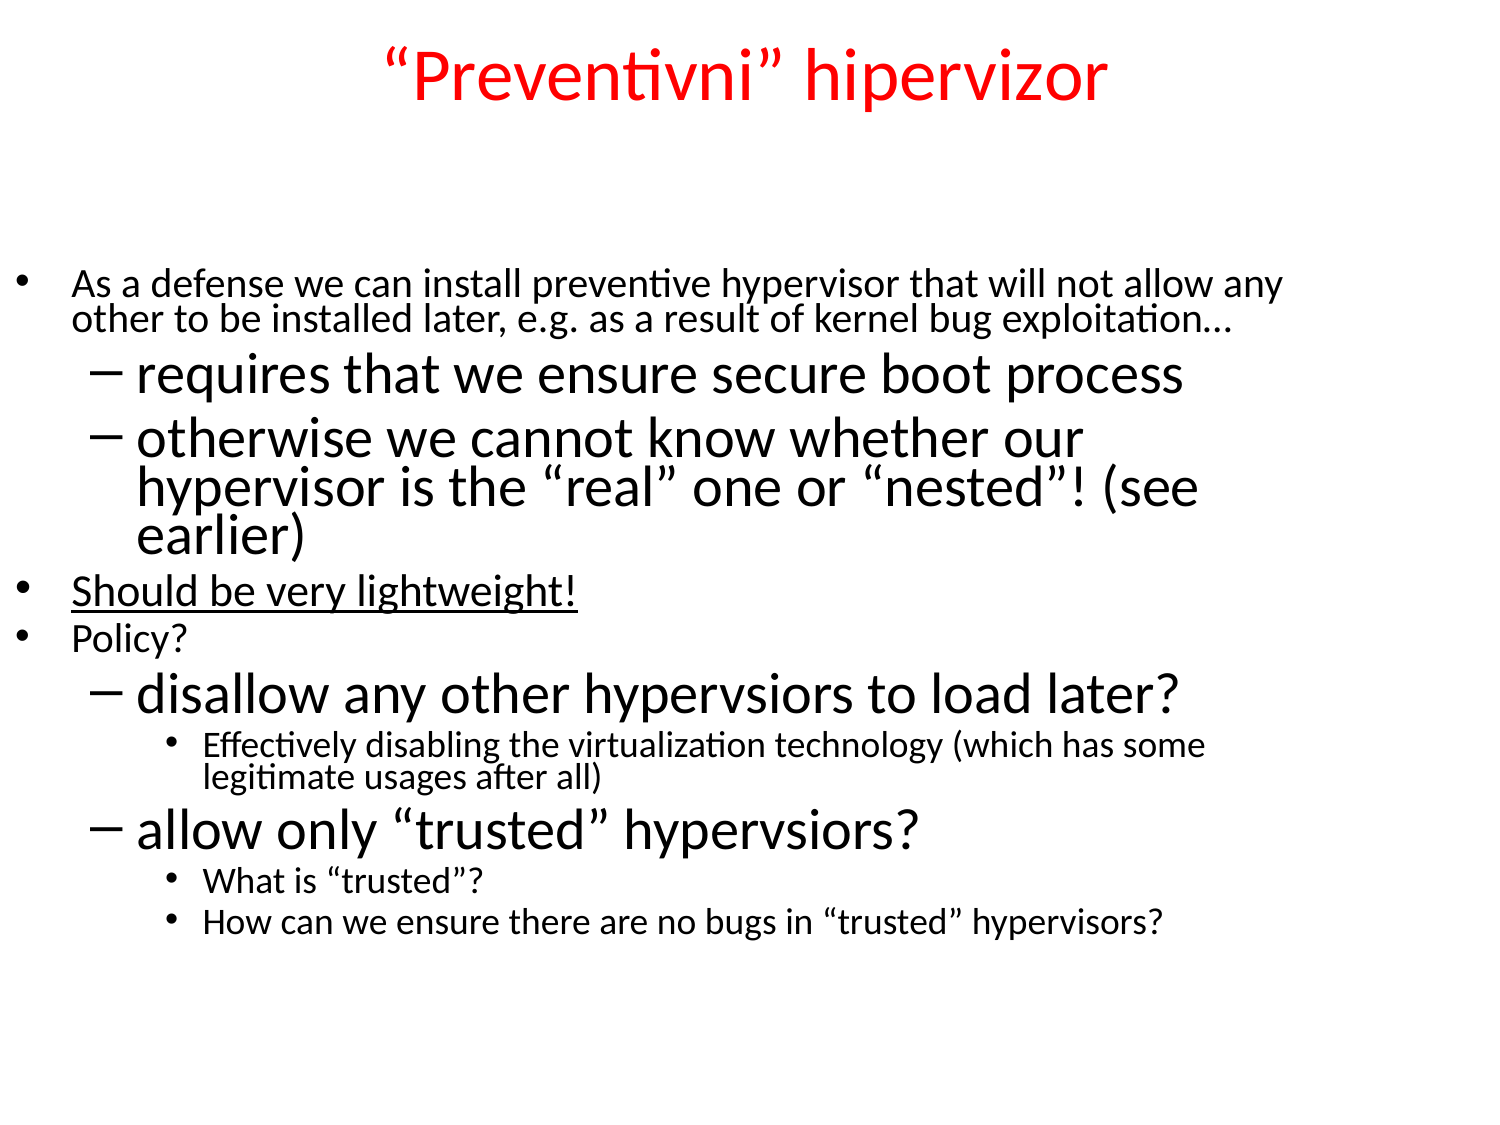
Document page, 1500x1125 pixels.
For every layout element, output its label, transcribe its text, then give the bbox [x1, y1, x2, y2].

title “Preventivni” hipervizor [70, 0, 1421, 141]
list As a defense we can install preventive hypervisor that will not allow any other to be installed later, e.g. as a result of kernel bug exploitation… requires that we ensure secure boot process otherwise we cannot know whether our hypervisor is the “real” one or “nested”! (see earlier) Should be very lightweight! Policy? disallow any other hypervsiors to load later? Effectively disabling the virtualization technology (which has some legitimate usages after all) allow only “trusted” hypervsiors? What is “trusted”? How can we ensure there are no bugs in “trusted” hypervisors? [0, 262, 1351, 1006]
